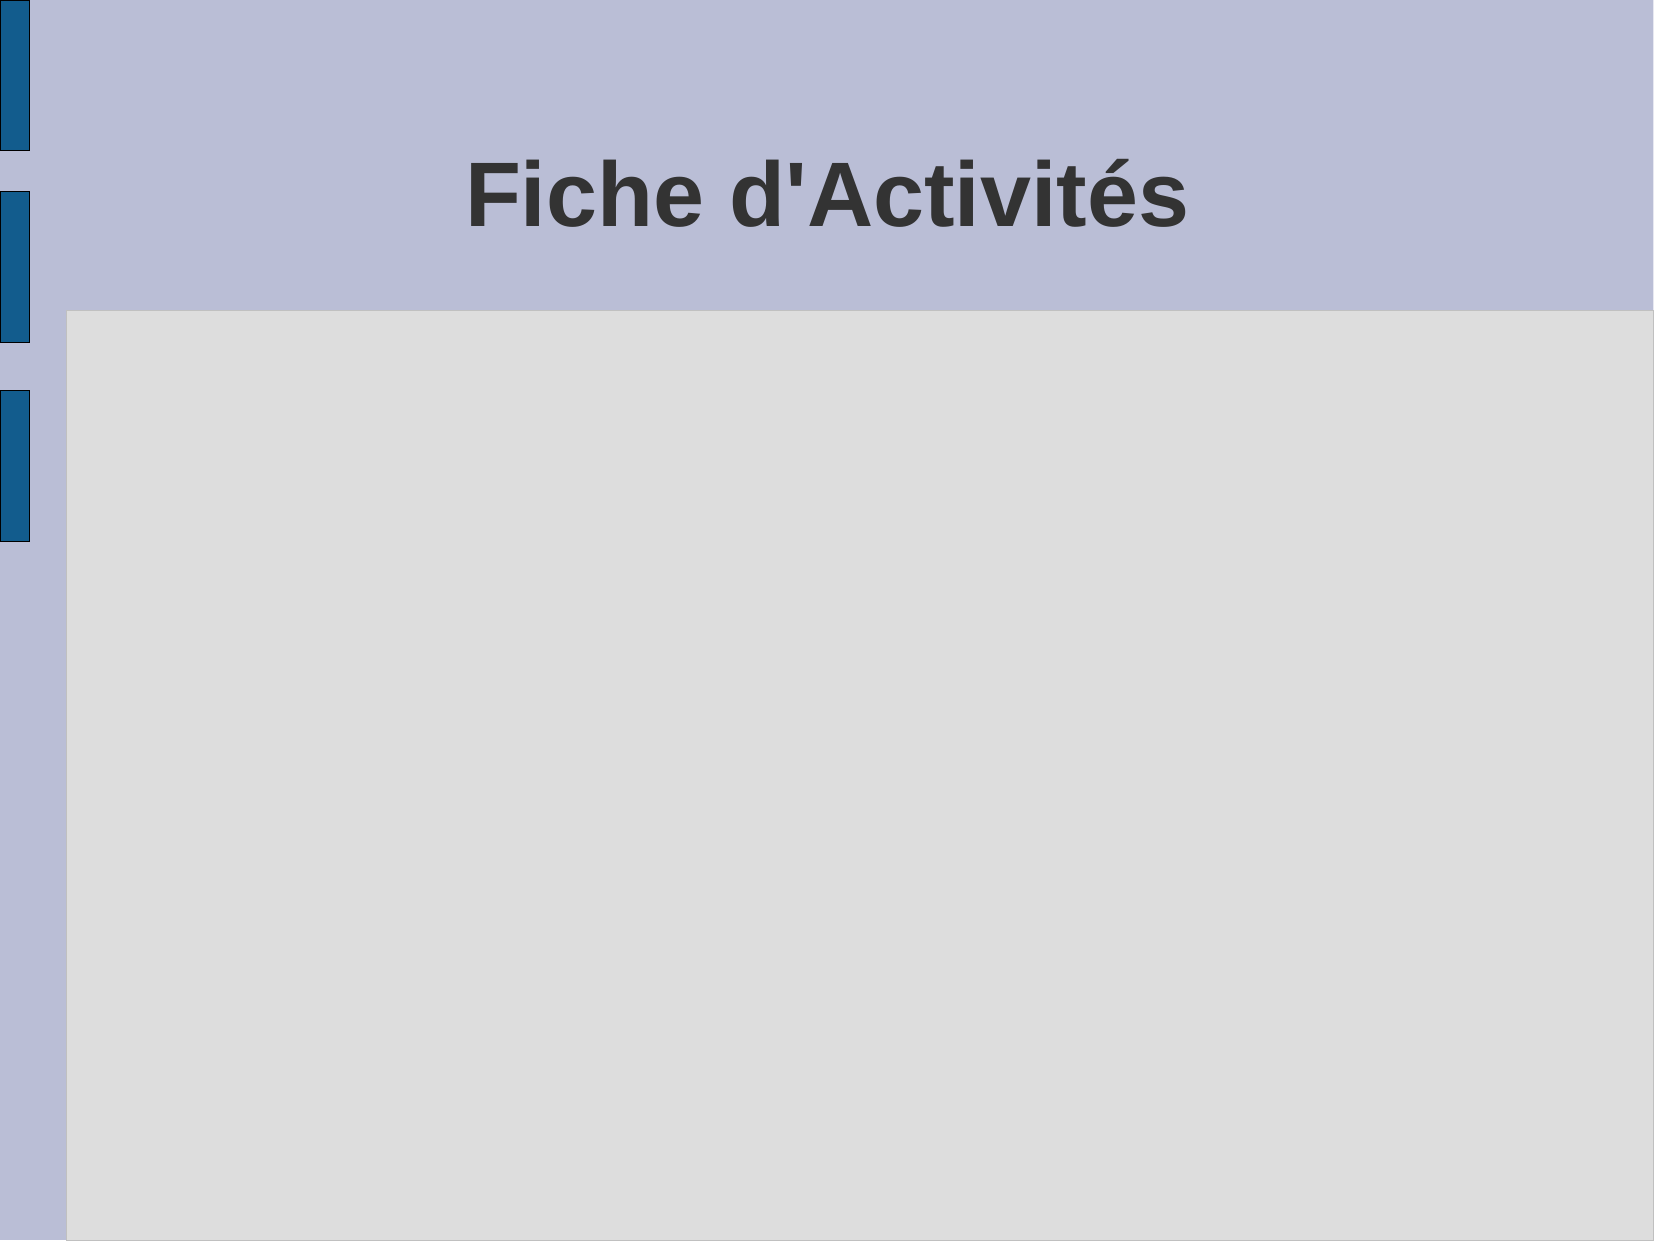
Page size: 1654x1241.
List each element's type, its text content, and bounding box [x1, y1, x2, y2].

title Fiche d'Activités [121, 98, 1534, 291]
